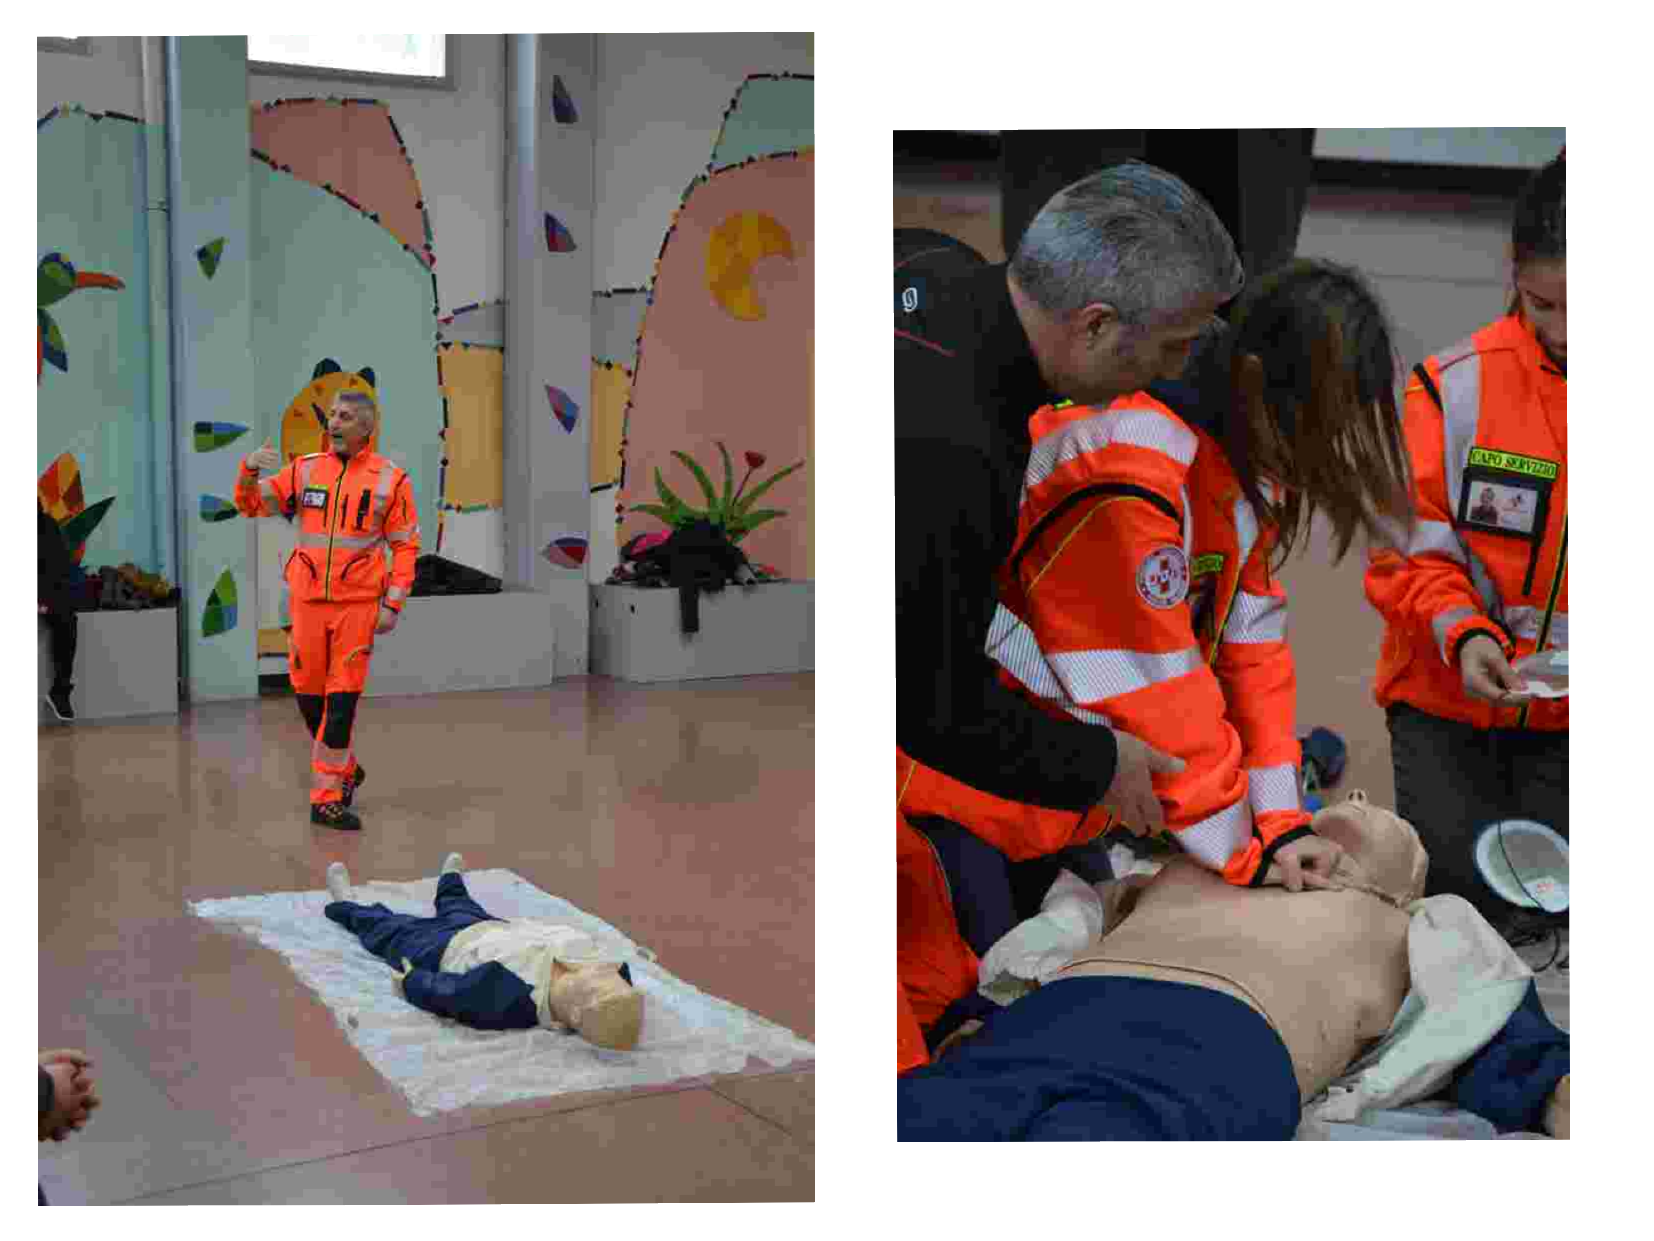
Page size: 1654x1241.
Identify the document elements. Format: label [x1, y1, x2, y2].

picture [36, 31, 815, 1206]
picture [892, 126, 1570, 1142]
